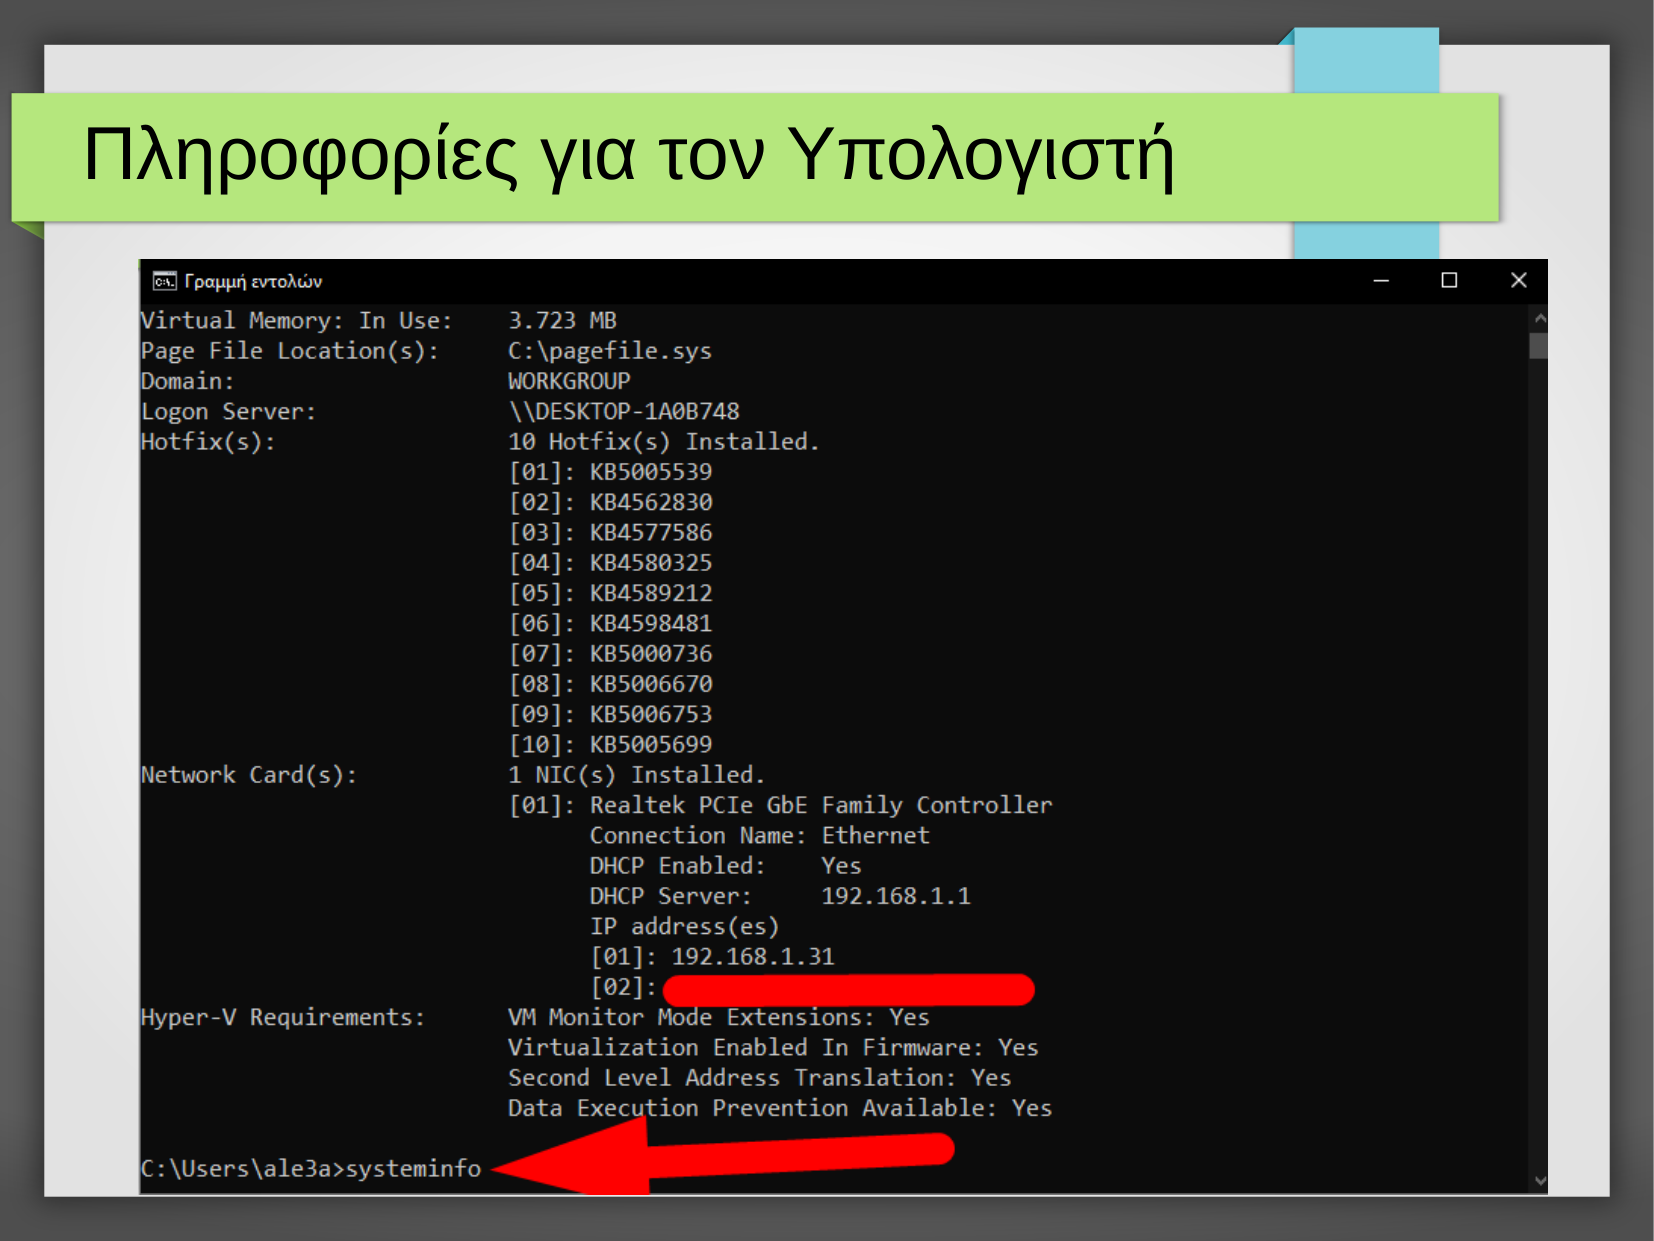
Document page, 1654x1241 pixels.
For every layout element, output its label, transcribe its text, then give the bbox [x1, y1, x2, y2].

title Πληροφορίες για τον Υπολογιστή [82, 94, 1264, 213]
picture [0, 0, 1654, 1241]
